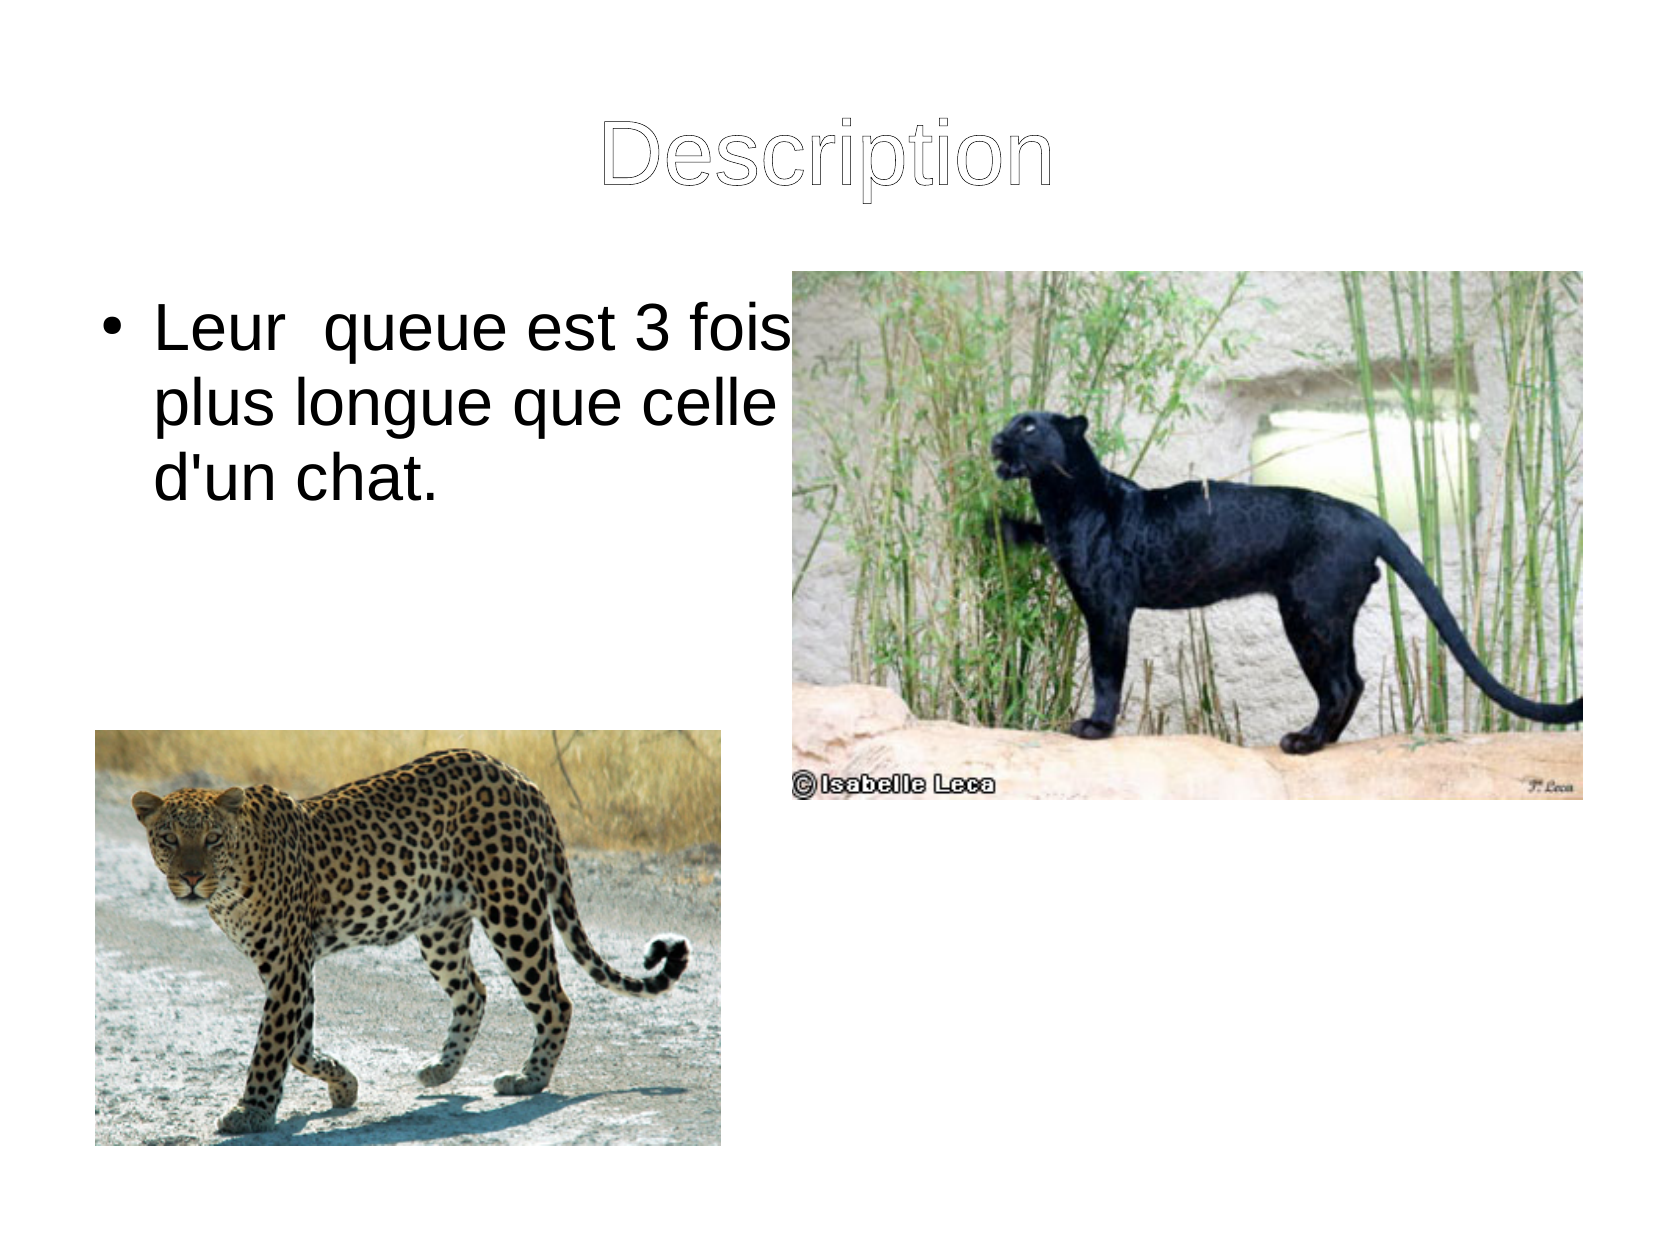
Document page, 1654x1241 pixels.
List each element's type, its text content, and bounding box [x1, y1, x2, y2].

picture [792, 271, 1583, 800]
picture [95, 730, 721, 1146]
list Leur queue est 3 fois plus longue que celle d'un chat. [82, 290, 809, 1010]
title Description [82, 49, 1571, 257]
